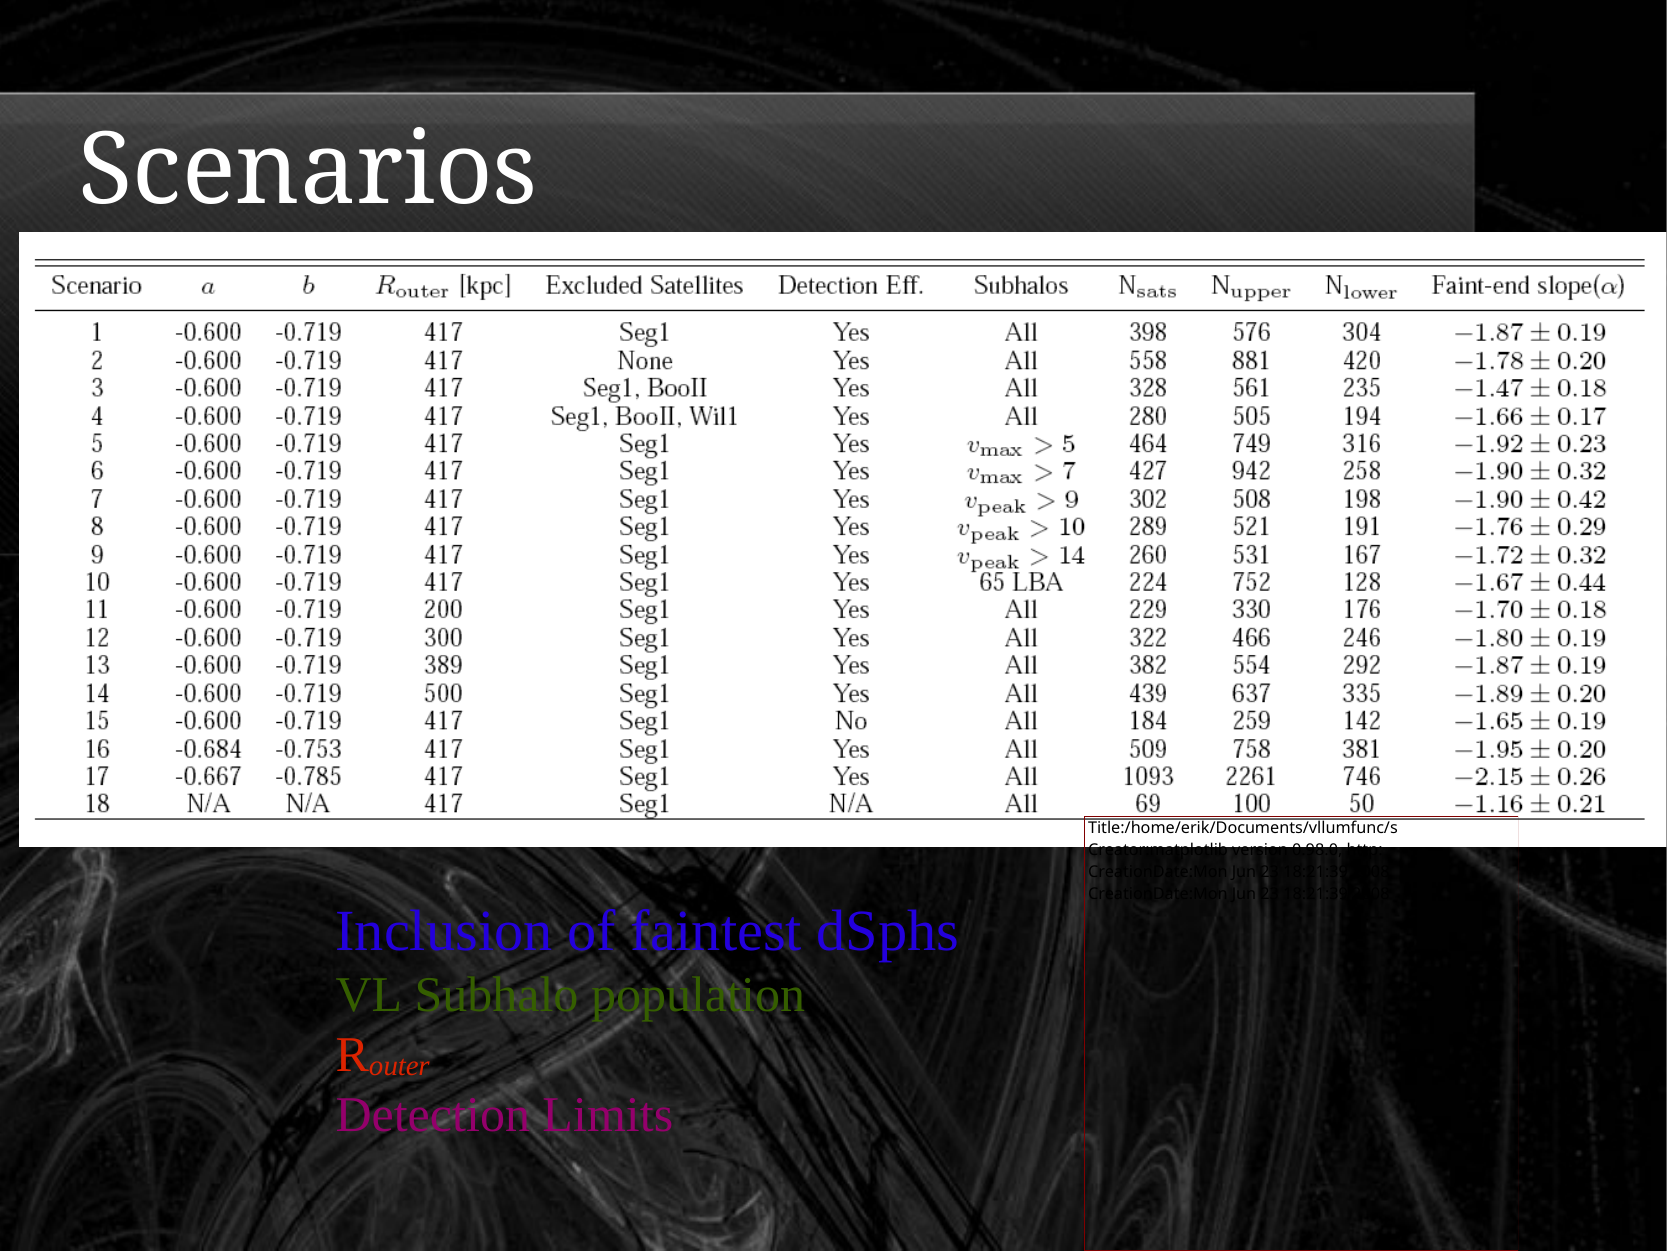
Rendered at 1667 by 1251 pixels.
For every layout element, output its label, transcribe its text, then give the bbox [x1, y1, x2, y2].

picture [0, 0, 1667, 1251]
text_box Inclusion of faintest dSphs VL Subhalo population Router Detection Limits [320, 884, 1052, 1235]
title Scenarios [78, 99, 1665, 232]
